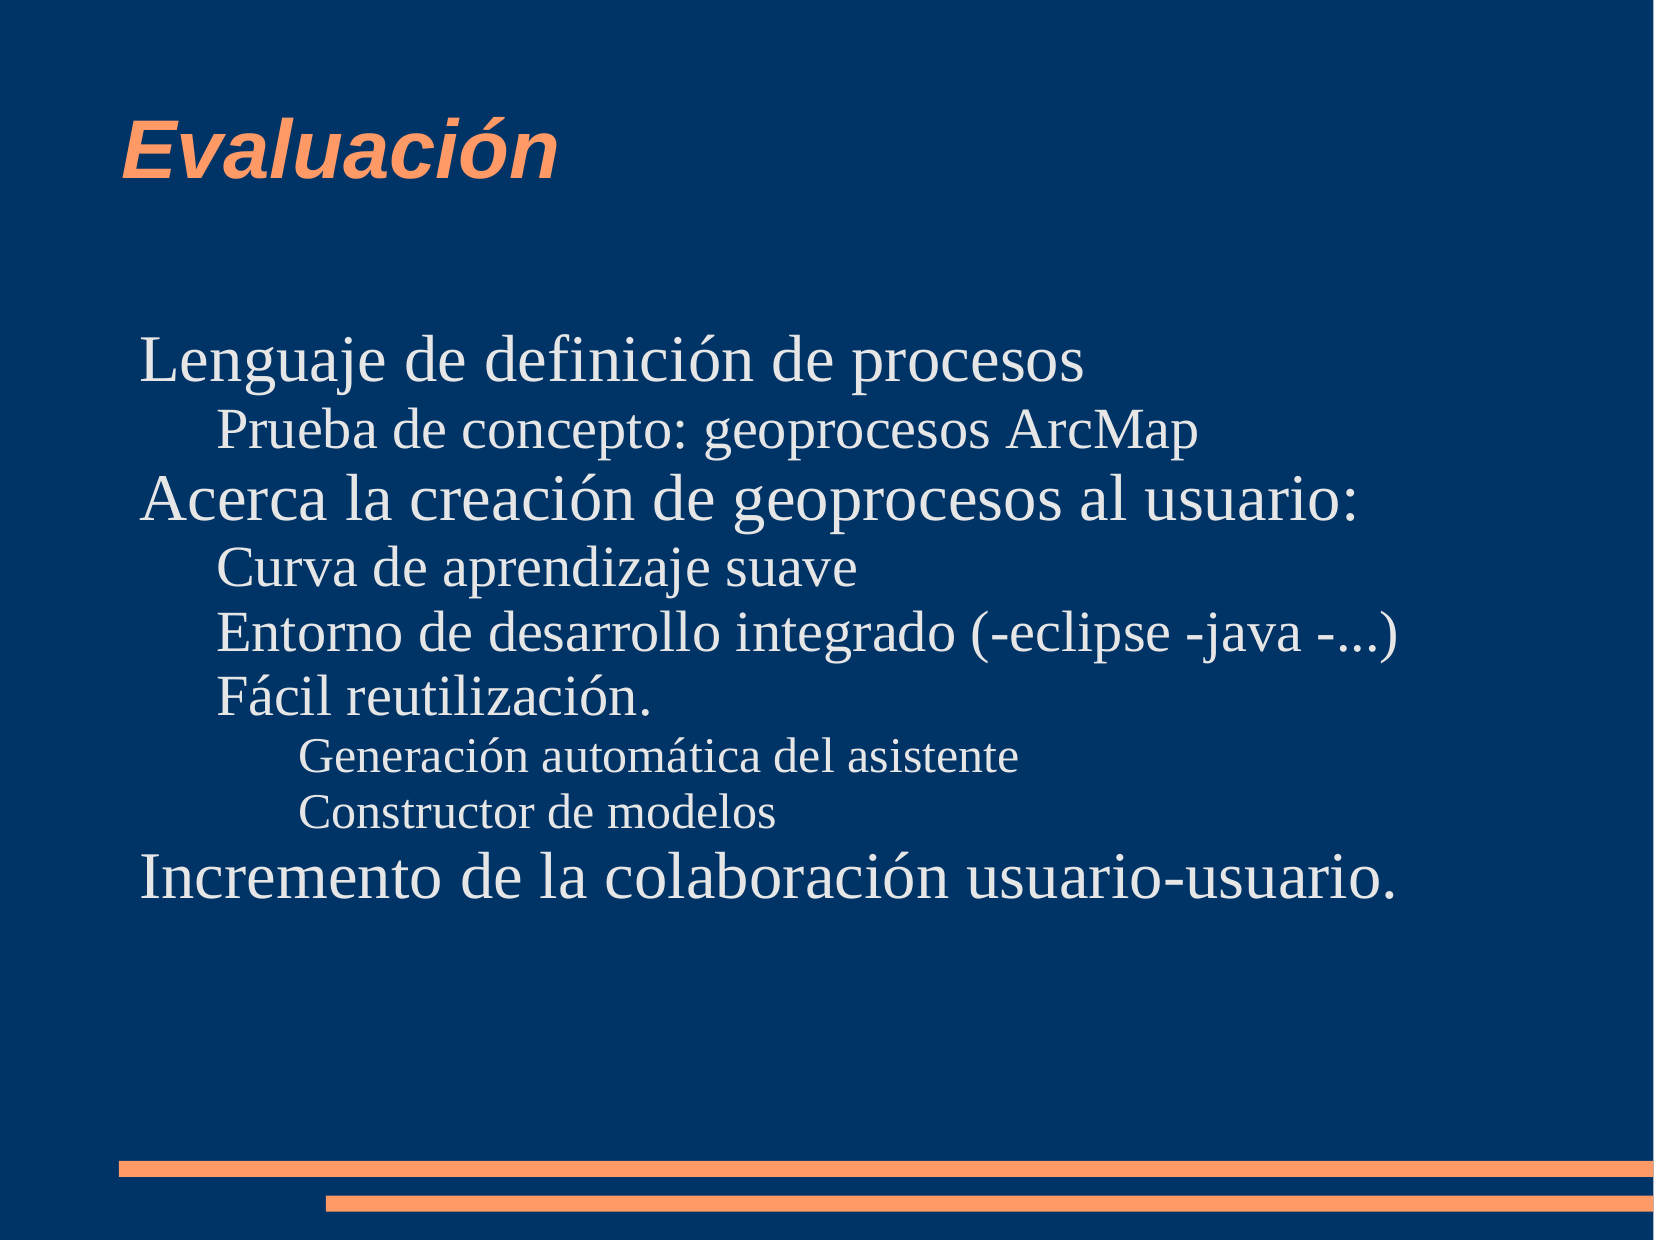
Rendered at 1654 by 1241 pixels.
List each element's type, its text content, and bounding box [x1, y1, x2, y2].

title Evaluación [121, 53, 1534, 247]
list Lenguaje de definición de procesos Prueba de concepto: geoprocesos ArcMap Acerca la creación de geoprocesos al usuario: Curva de aprendizaje suave Entorno de desarrollo integrado (-eclipse -java -...) Fácil reutilización. Generación automática del asistente Constructor de modelos Incremento de la colaboración usuario-usuario. [121, 322, 1561, 1118]
